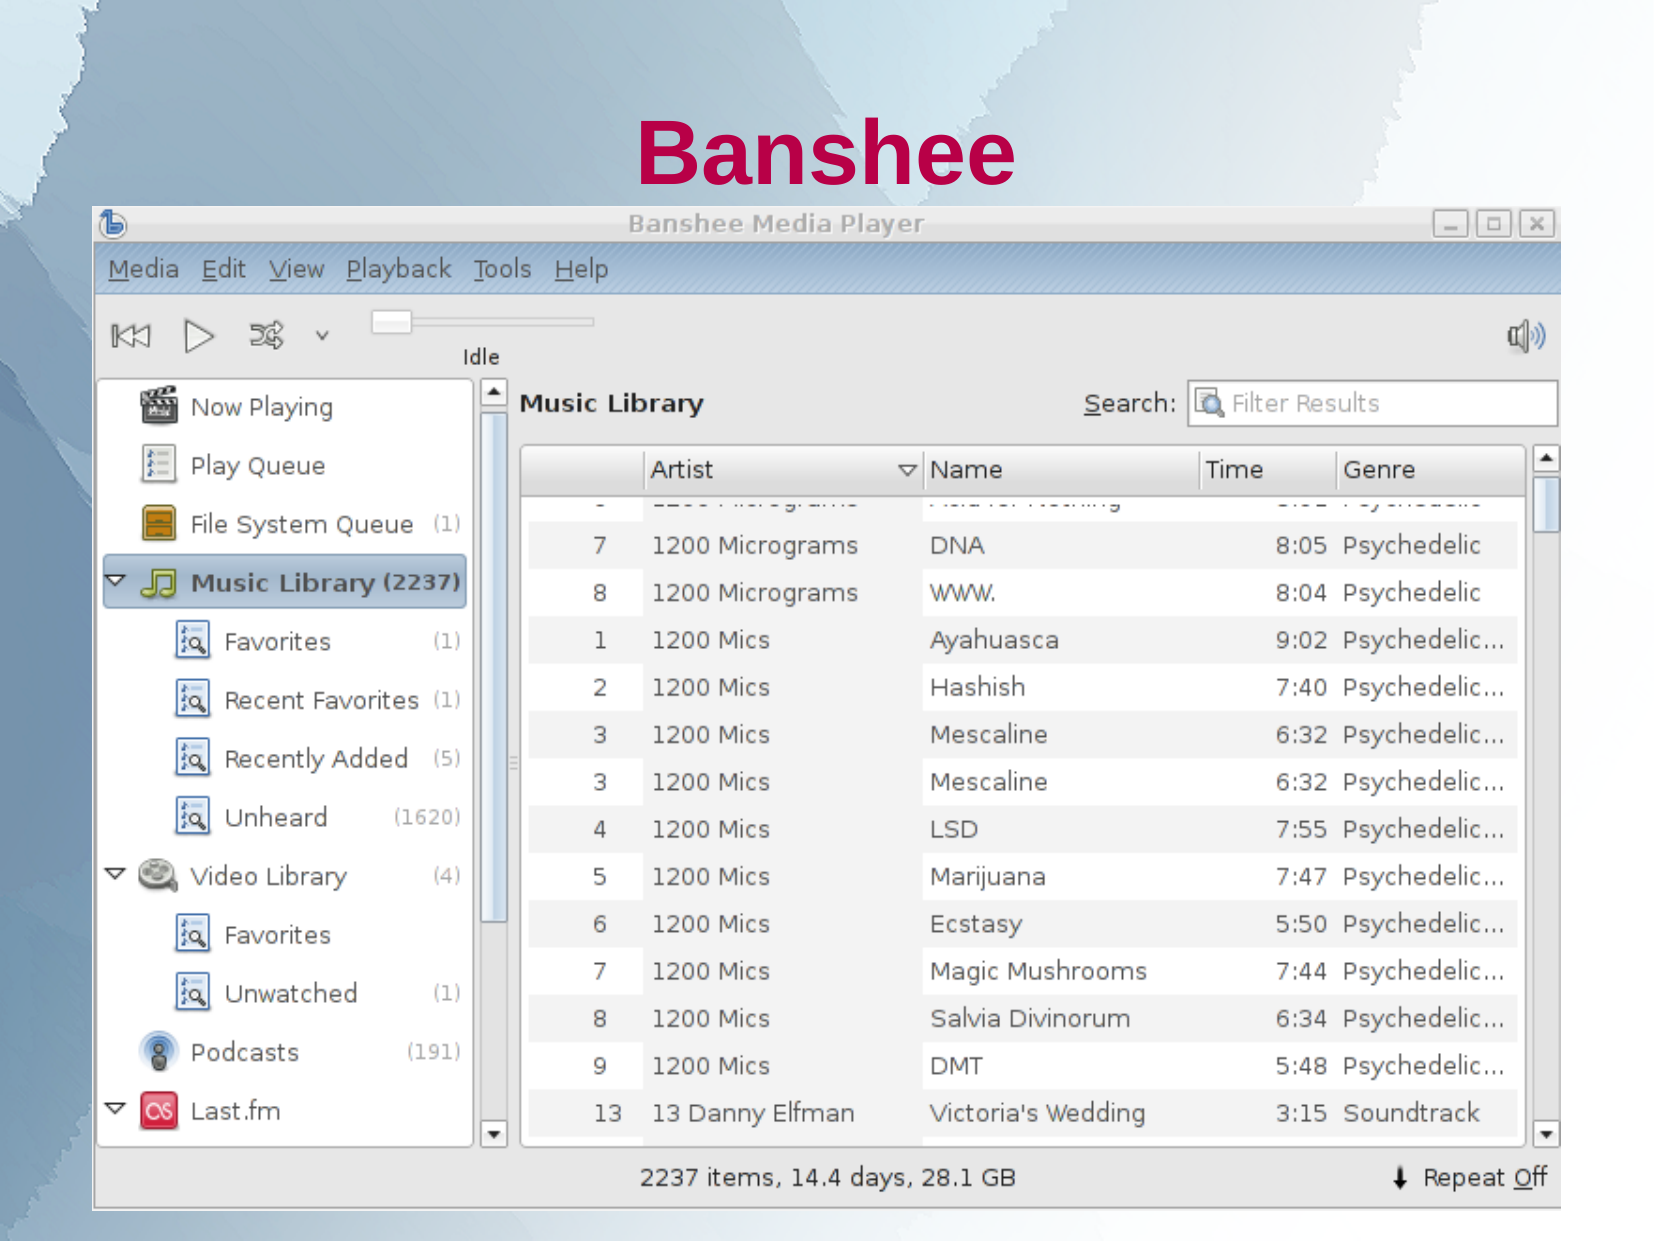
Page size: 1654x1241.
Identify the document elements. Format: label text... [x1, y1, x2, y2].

picture [0, 0, 1654, 1241]
title Banshee [82, 49, 1571, 257]
